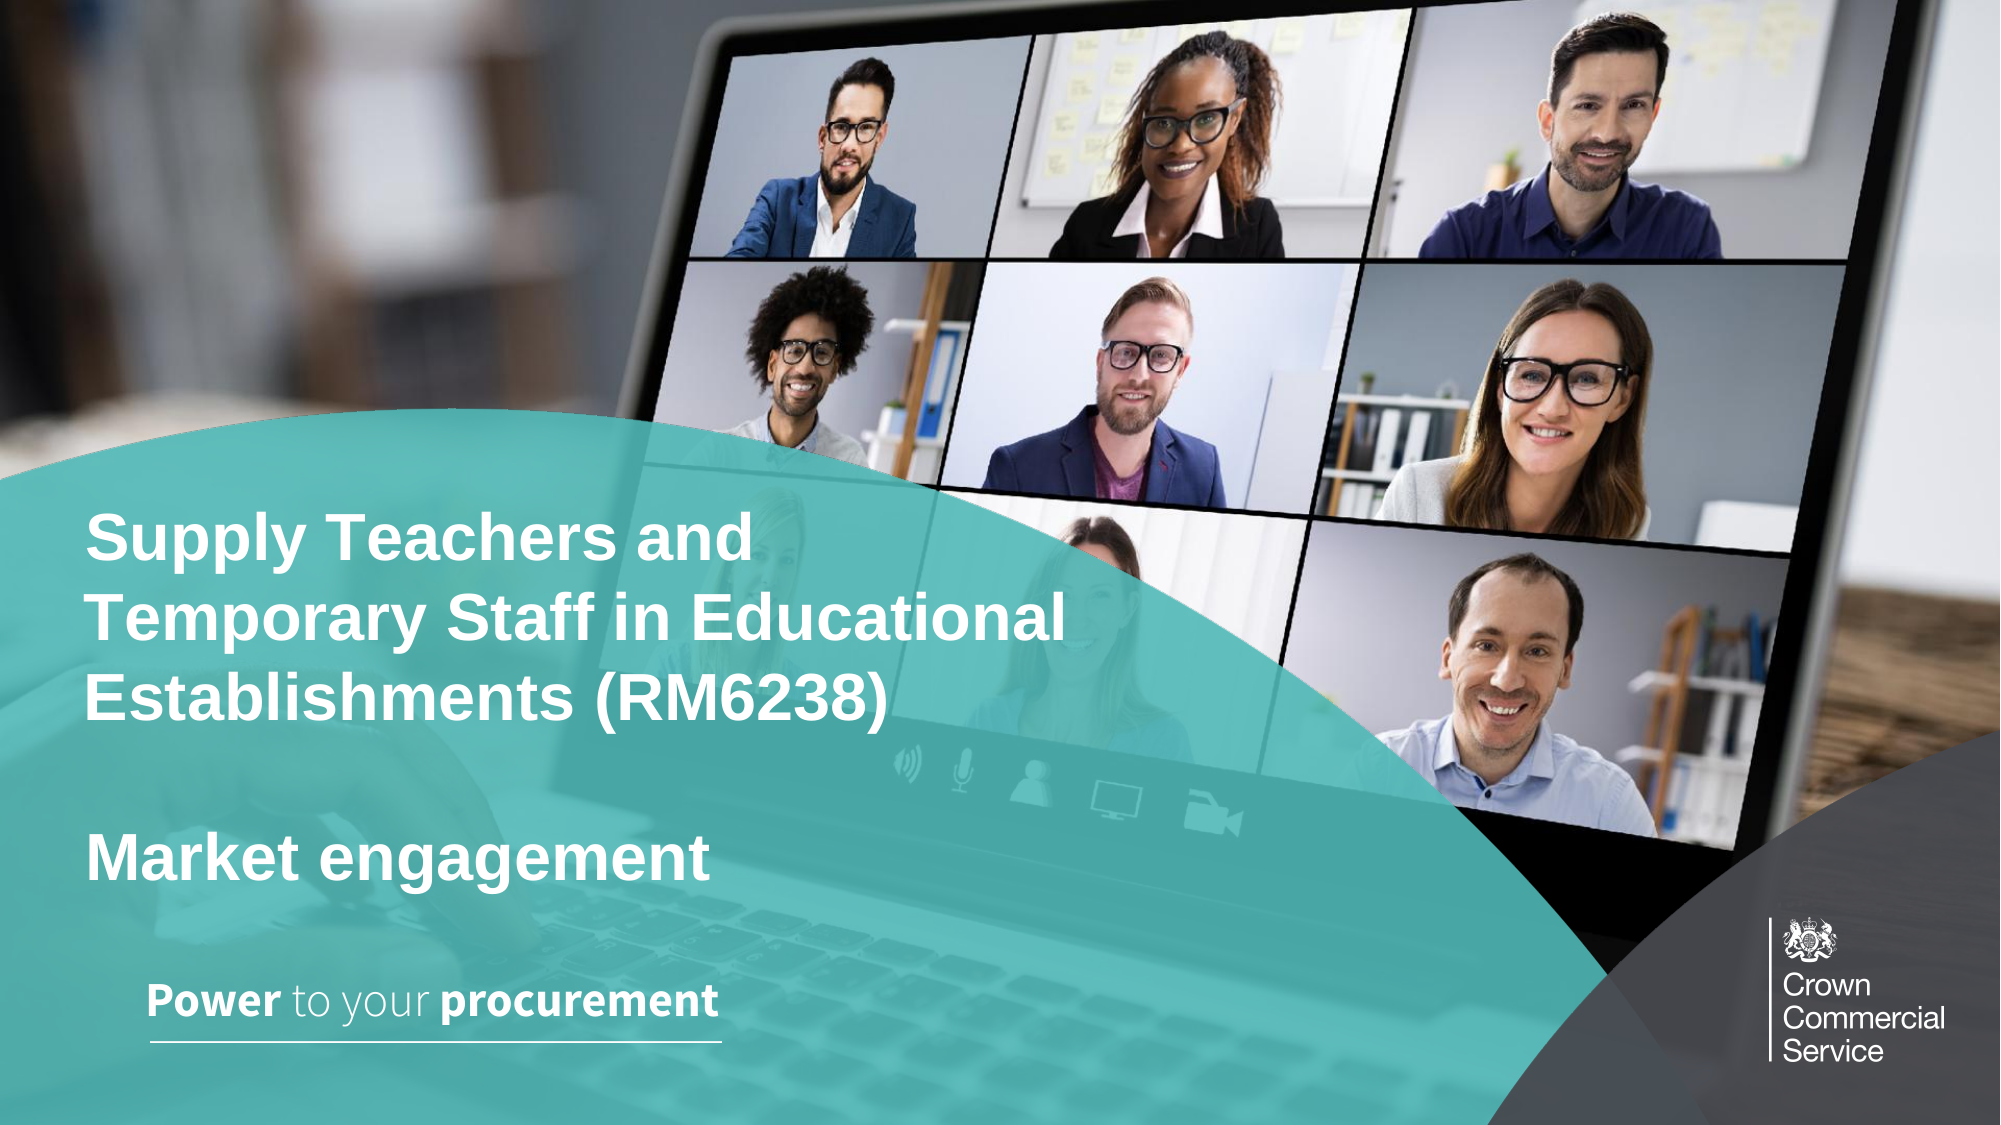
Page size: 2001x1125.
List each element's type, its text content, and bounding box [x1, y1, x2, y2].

picture [0, 0, 2000, 1125]
text_box Supply Teachers and Temporary Staff in Educational Establishments (RM6238) Market engagement [68, 478, 1107, 947]
